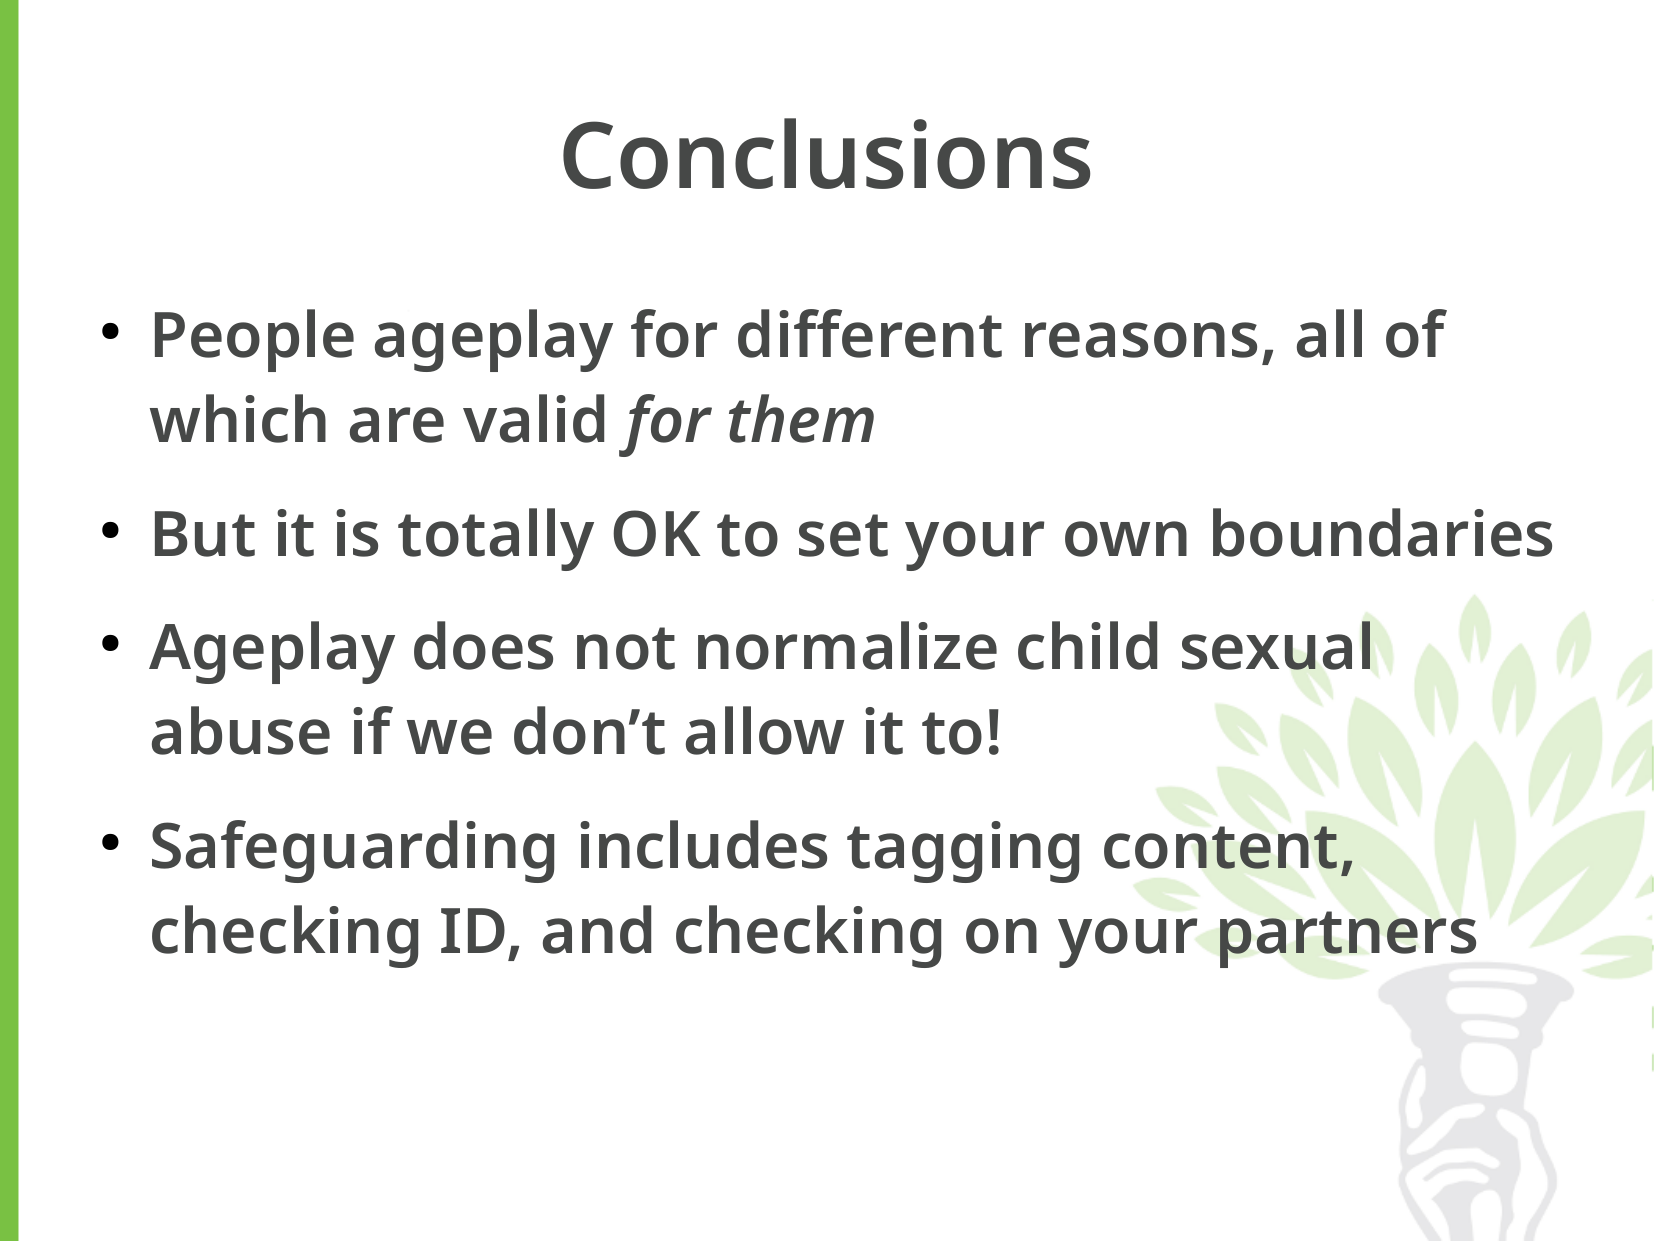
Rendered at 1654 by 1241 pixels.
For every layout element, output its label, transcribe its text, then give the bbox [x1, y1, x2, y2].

picture [0, 0, 1654, 1241]
title Conclusions [82, 49, 1571, 257]
list People ageplay for different reasons, all of which are valid for them But it is totally OK to set your own boundaries Ageplay does not normalize child sexual abuse if we don’t allow it to! Safeguarding includes tagging content, checking ID, and checking on your partners [82, 290, 1571, 1010]
